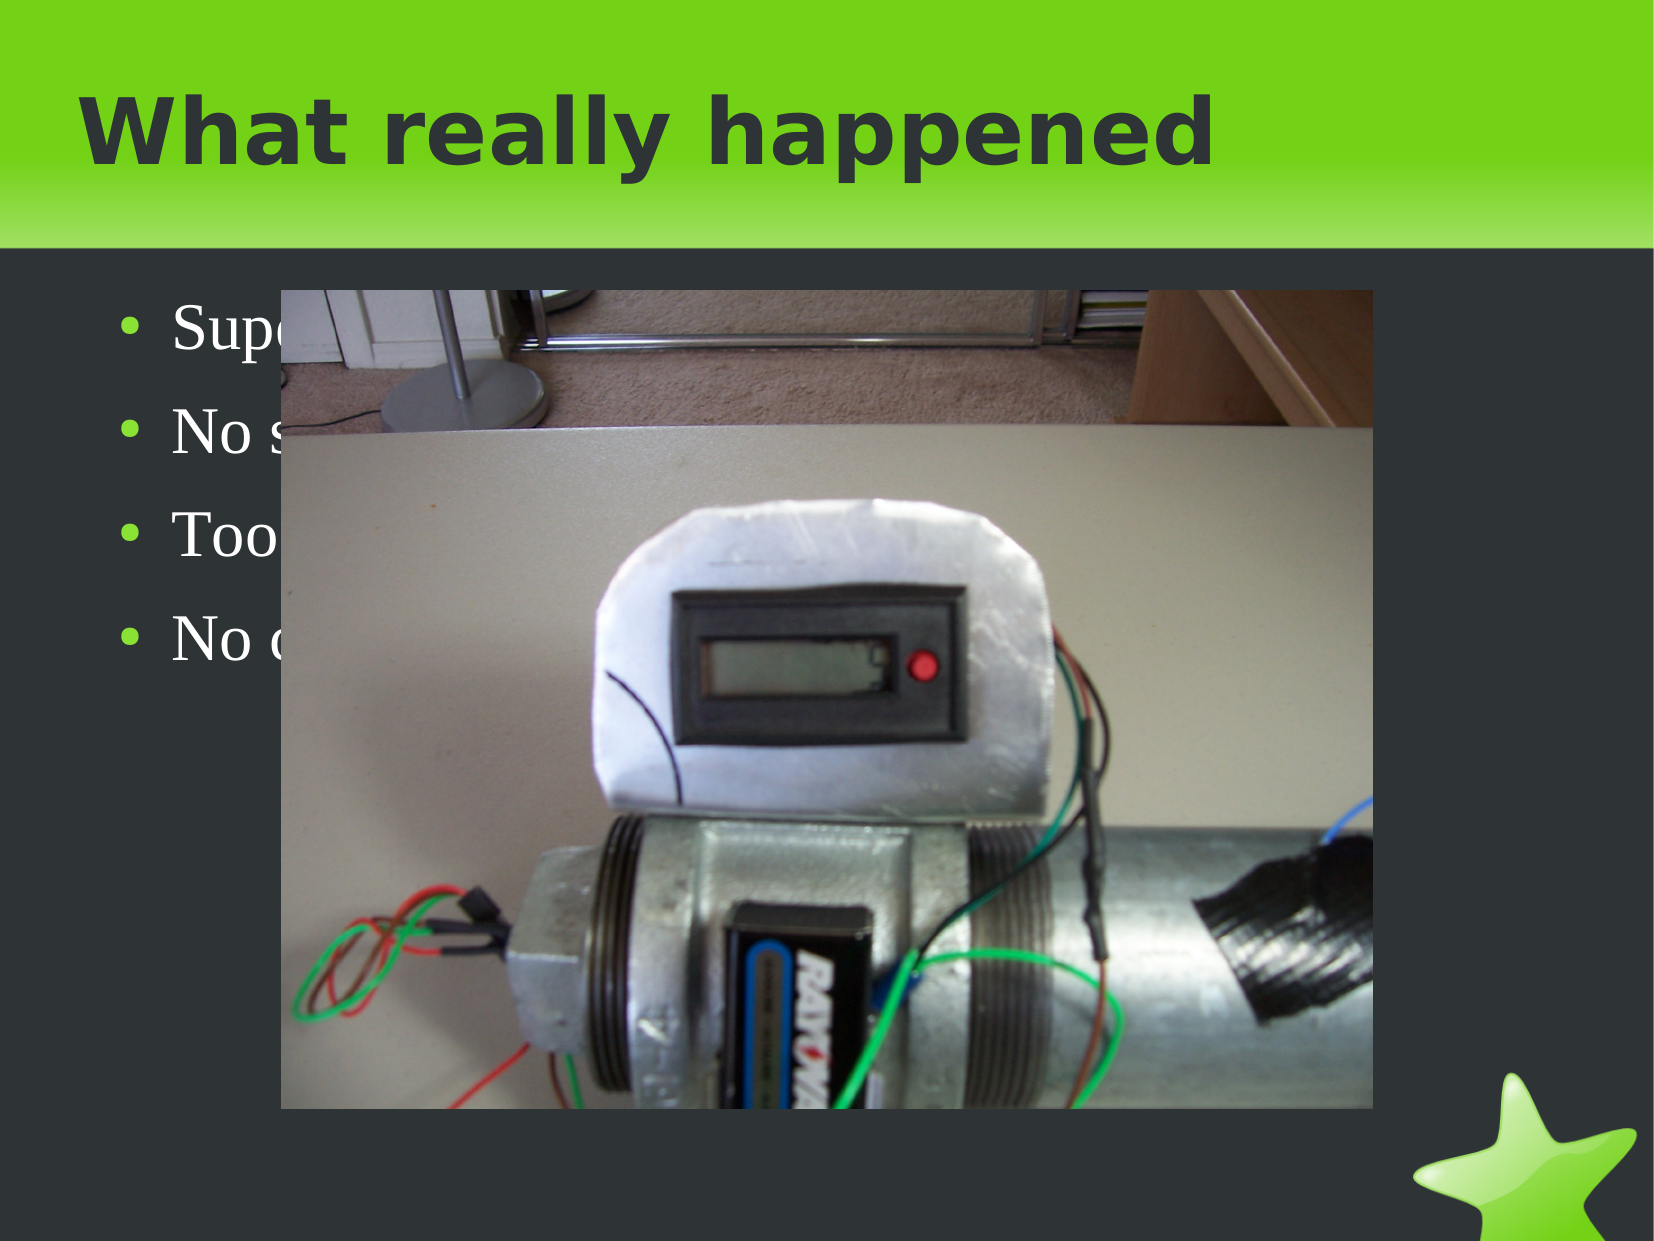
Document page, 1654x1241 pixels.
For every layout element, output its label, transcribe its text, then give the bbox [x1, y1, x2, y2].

picture [0, 0, 1654, 1241]
list Super sensitive No signal when cap was on Too much signal when off No calibration techniques [82, 290, 417, 1094]
title What really happened [76, 36, 1565, 229]
